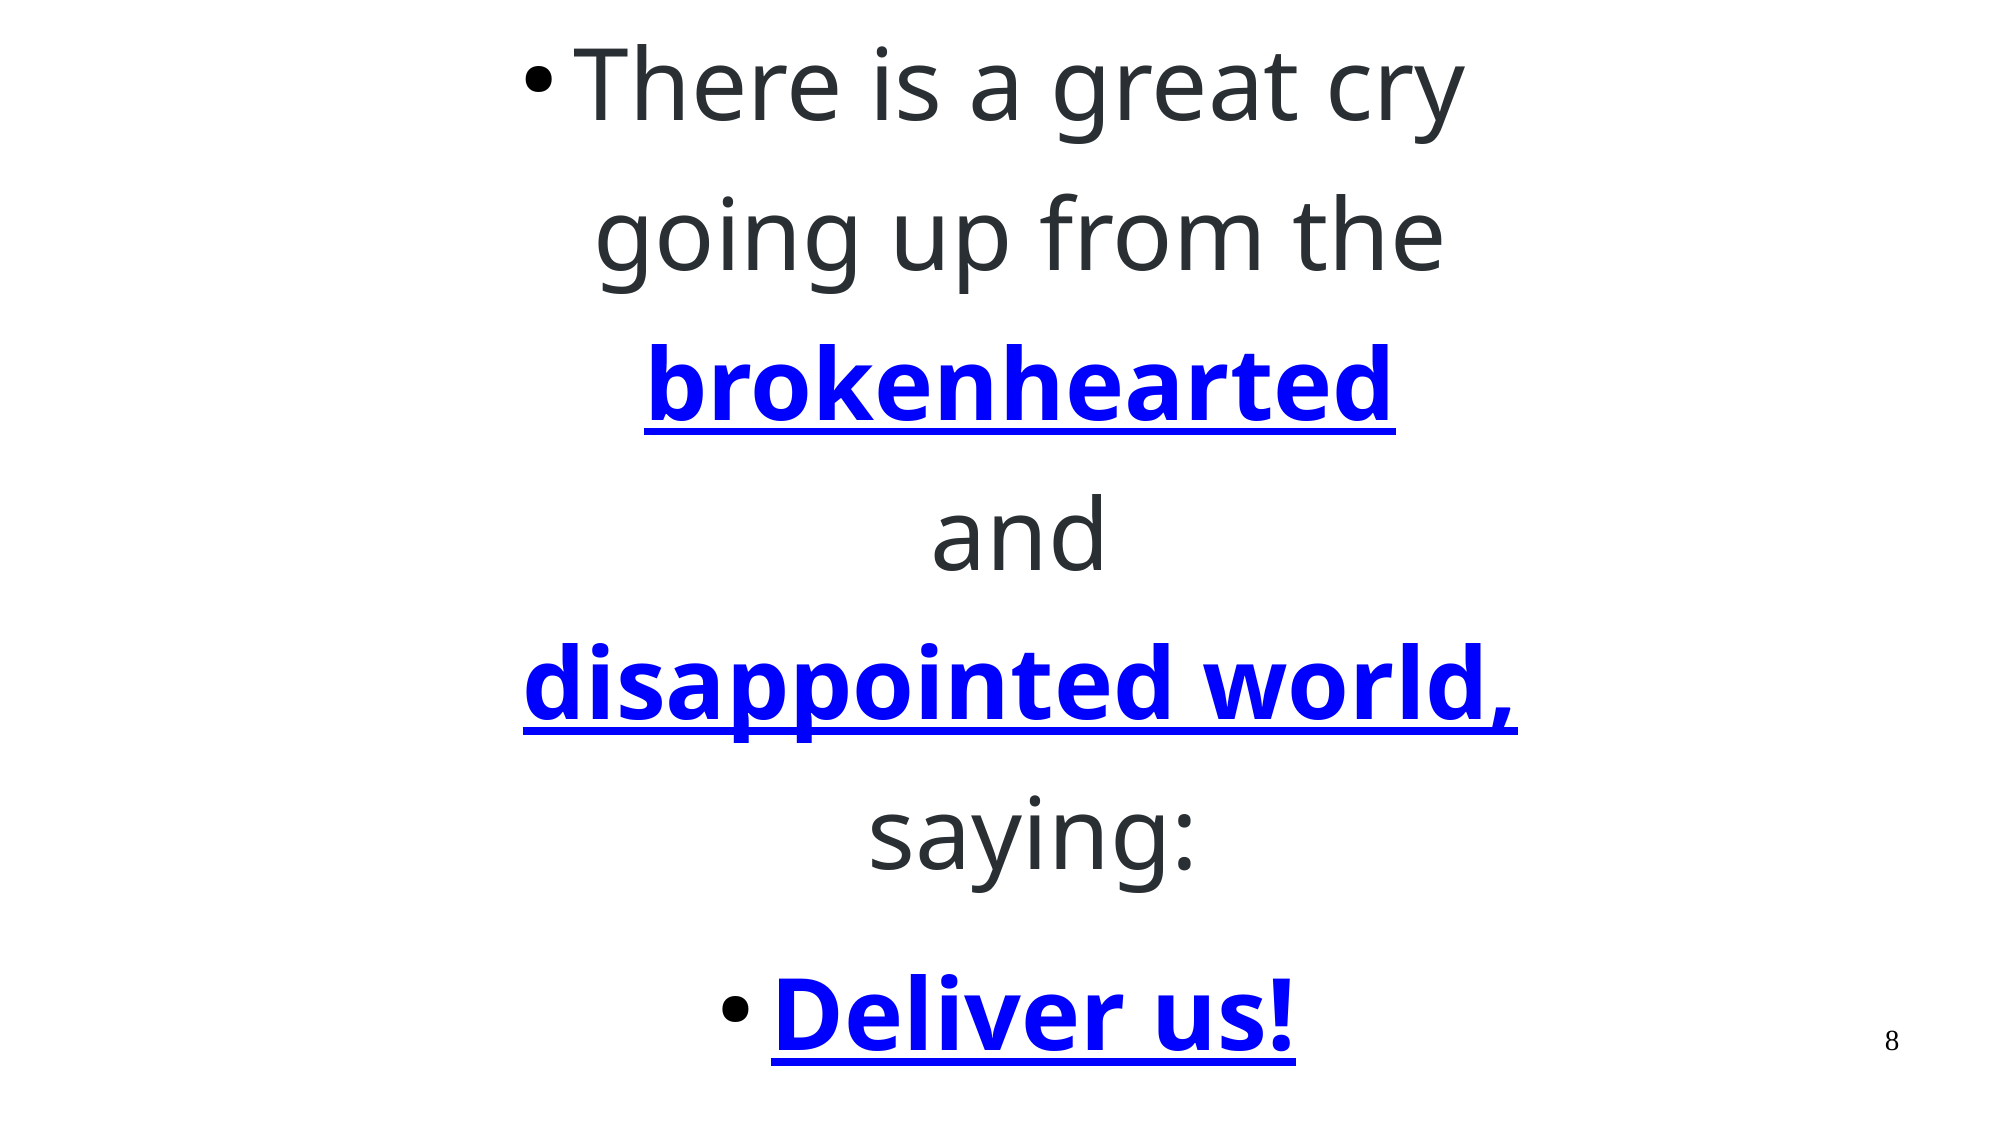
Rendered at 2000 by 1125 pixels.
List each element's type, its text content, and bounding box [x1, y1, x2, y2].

list There is a great cry going up from the brokenhearted and disappointed world, saying: Deliver us! [0, 0, 1996, 1123]
